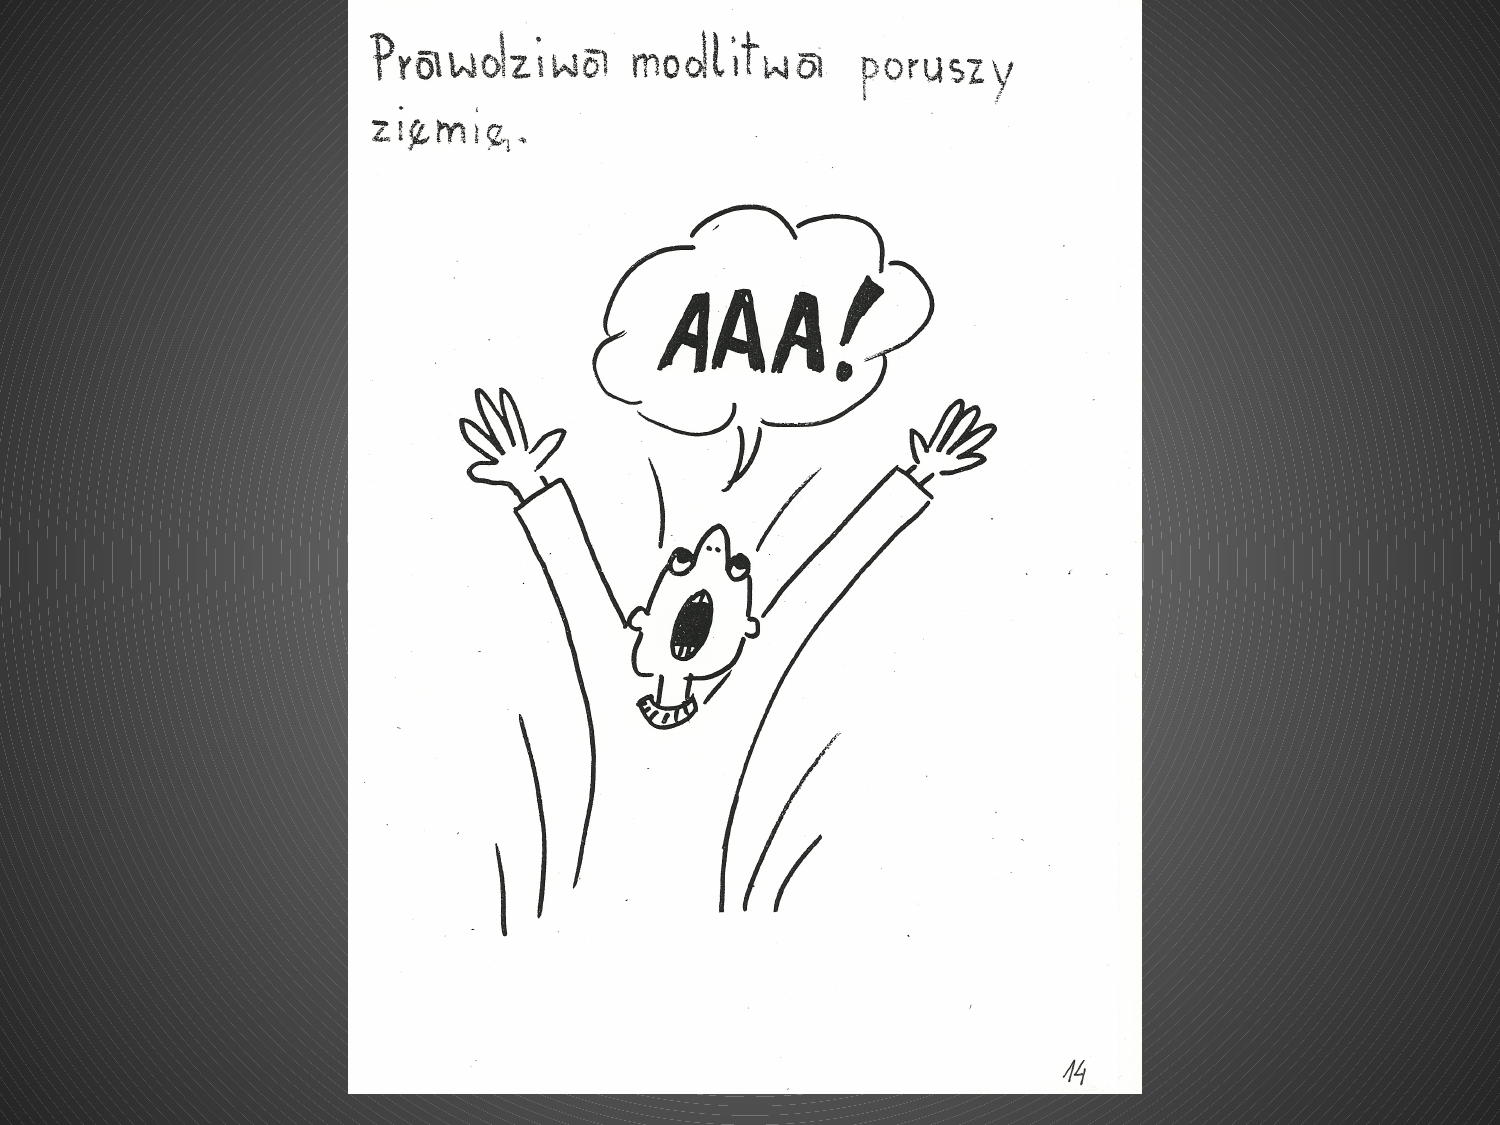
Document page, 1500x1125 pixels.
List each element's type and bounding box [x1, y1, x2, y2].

picture [348, 0, 1142, 1095]
